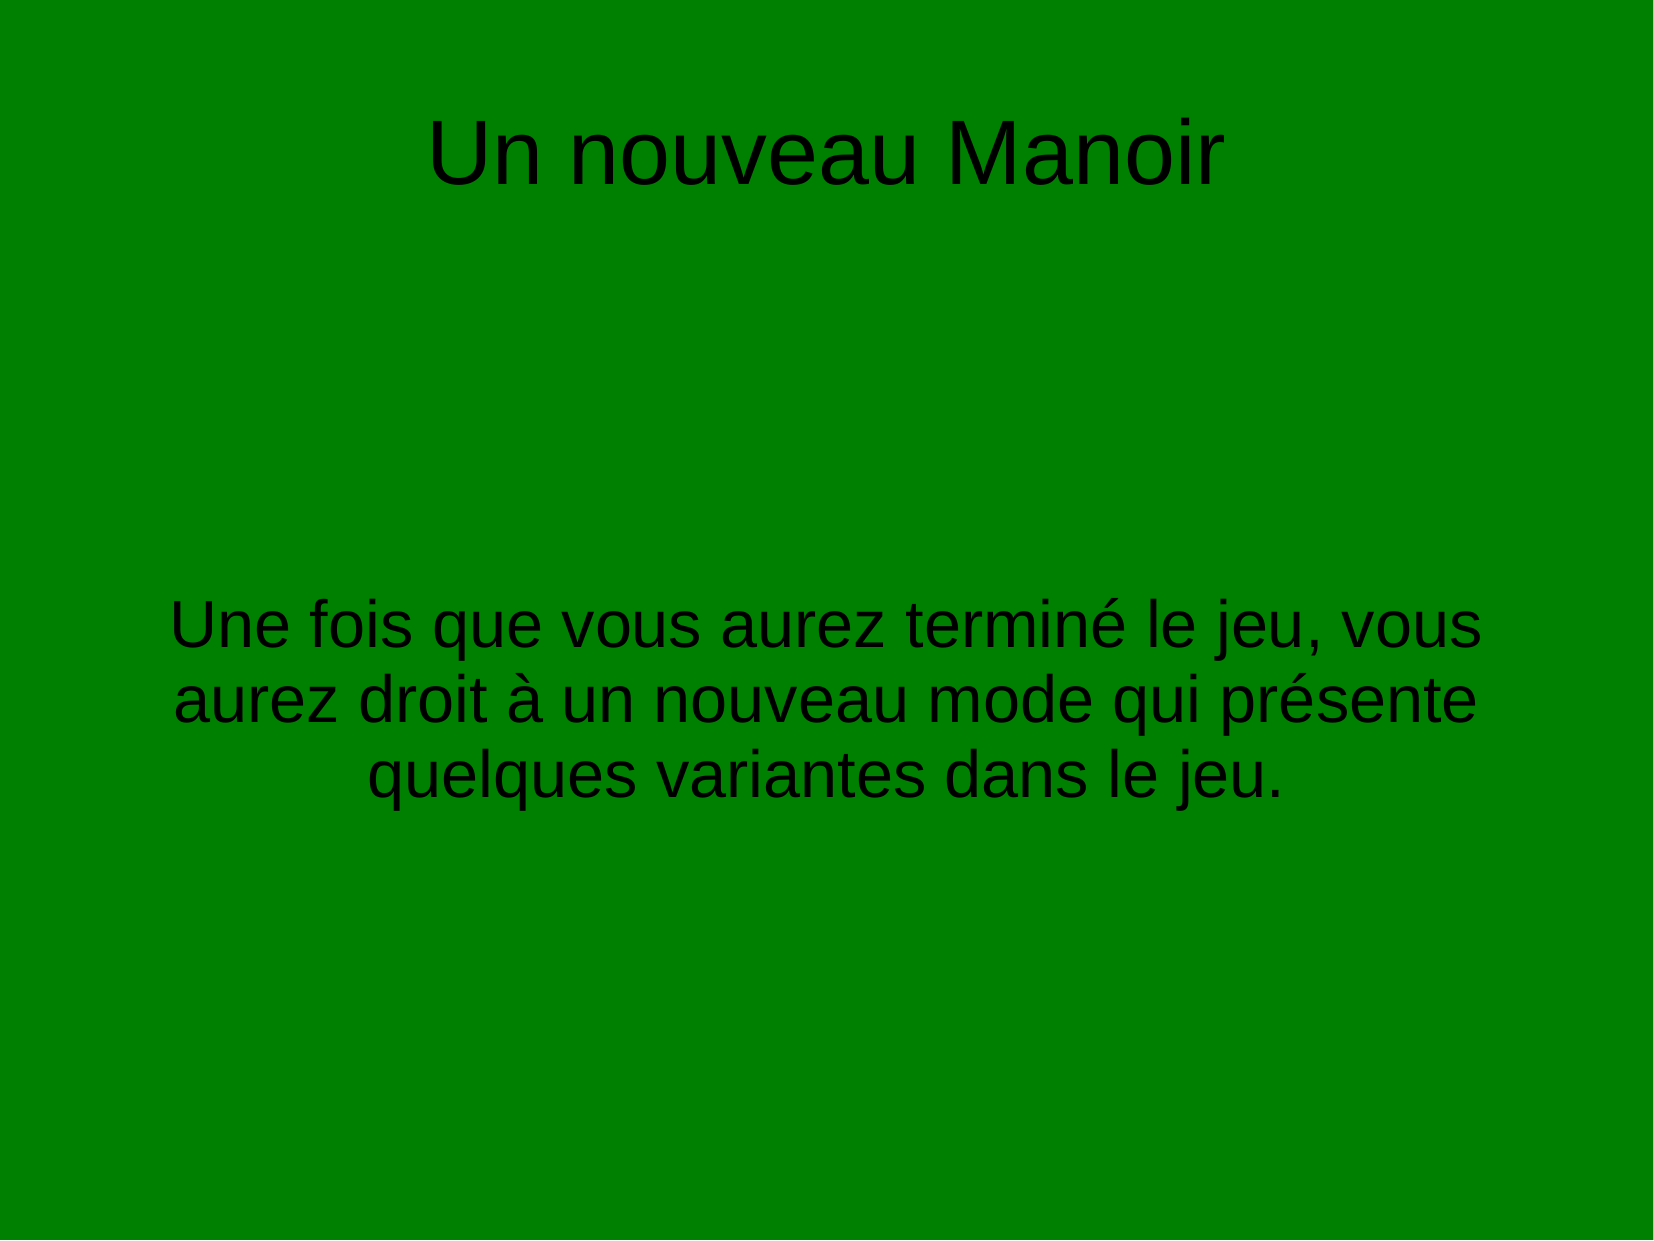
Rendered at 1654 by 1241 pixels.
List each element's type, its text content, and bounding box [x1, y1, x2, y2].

title Un nouveau Manoir [82, 56, 1571, 250]
subtitle Une fois que vous aurez terminé le jeu, vous aurez droit à un nouveau mode qui présente quelques variantes dans le jeu. [82, 297, 1571, 1102]
